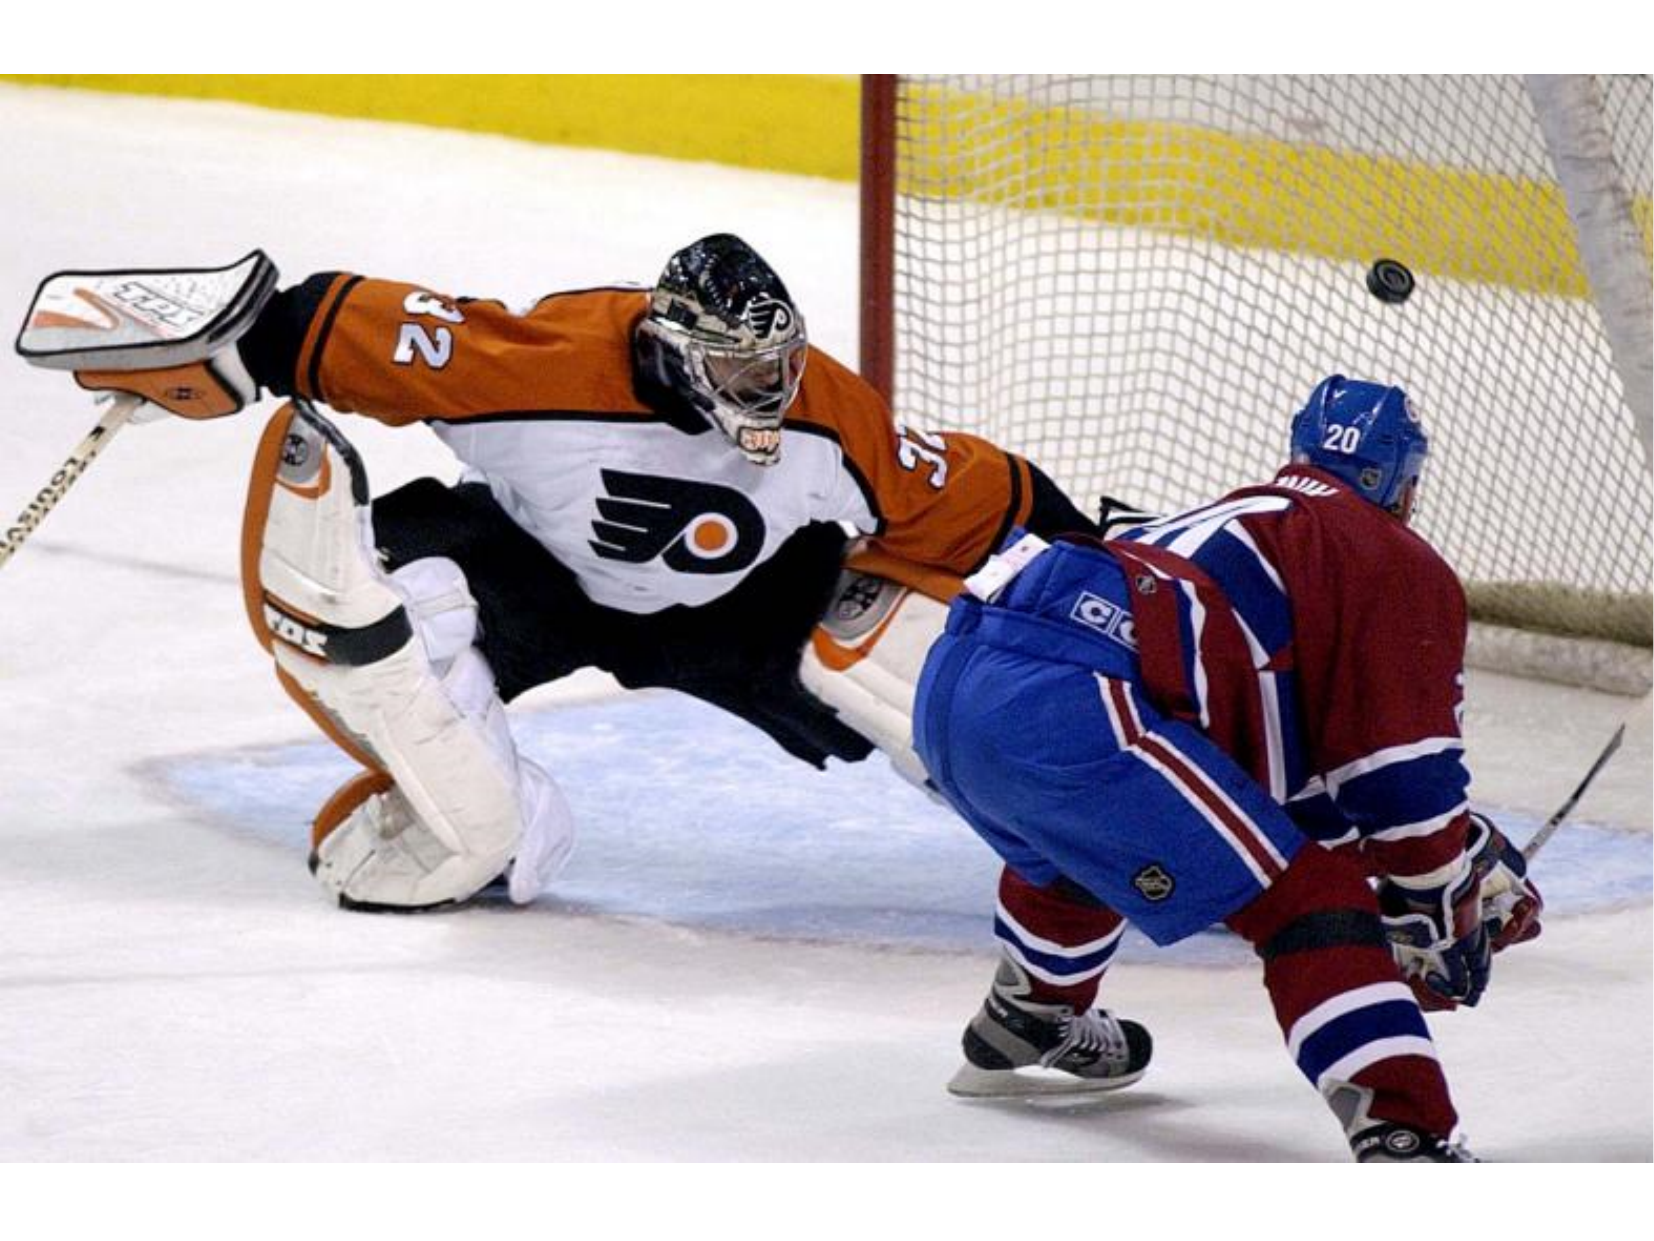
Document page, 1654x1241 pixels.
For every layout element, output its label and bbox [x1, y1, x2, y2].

picture [0, 74, 1654, 1163]
